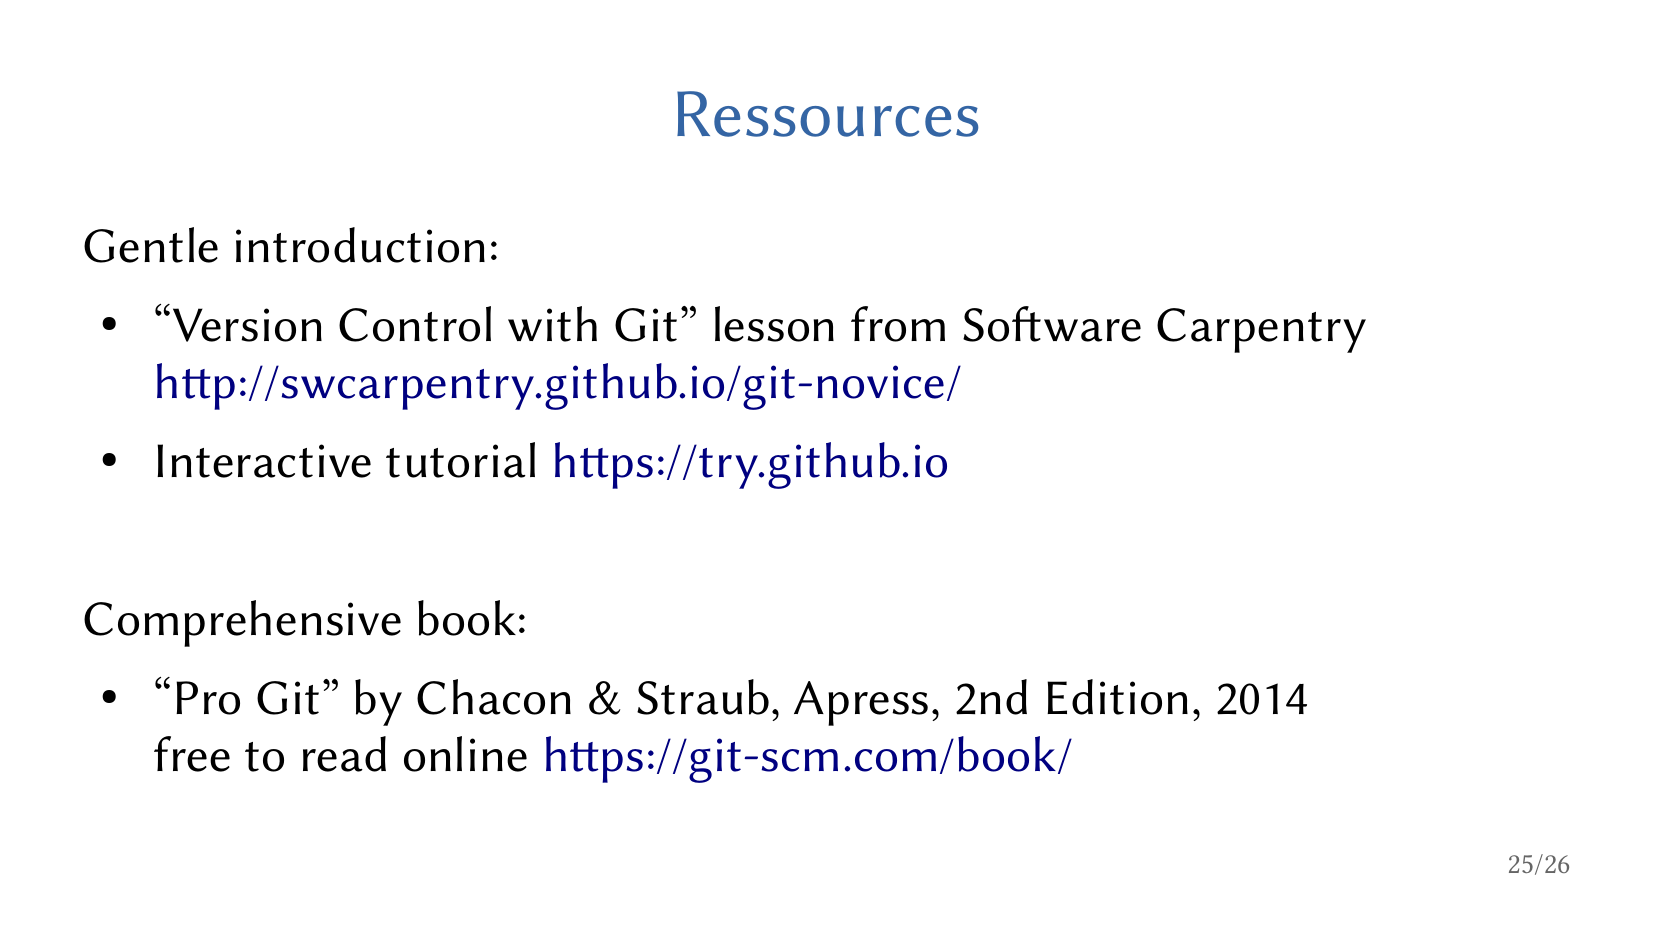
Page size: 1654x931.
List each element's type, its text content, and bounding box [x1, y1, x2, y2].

title Ressources [82, 37, 1571, 193]
list Gentle introduction: “Version Control with Git” lesson from Software Carpentry http://swcarpentry.github.io/git-novice/ Interactive tutorial https://try.github.io Comprehensive book: “Pro Git” by Chacon & Straub, Apress, 2nd Edition, 2014 free to read online https://git-scm.com/book/ [82, 217, 1571, 841]
